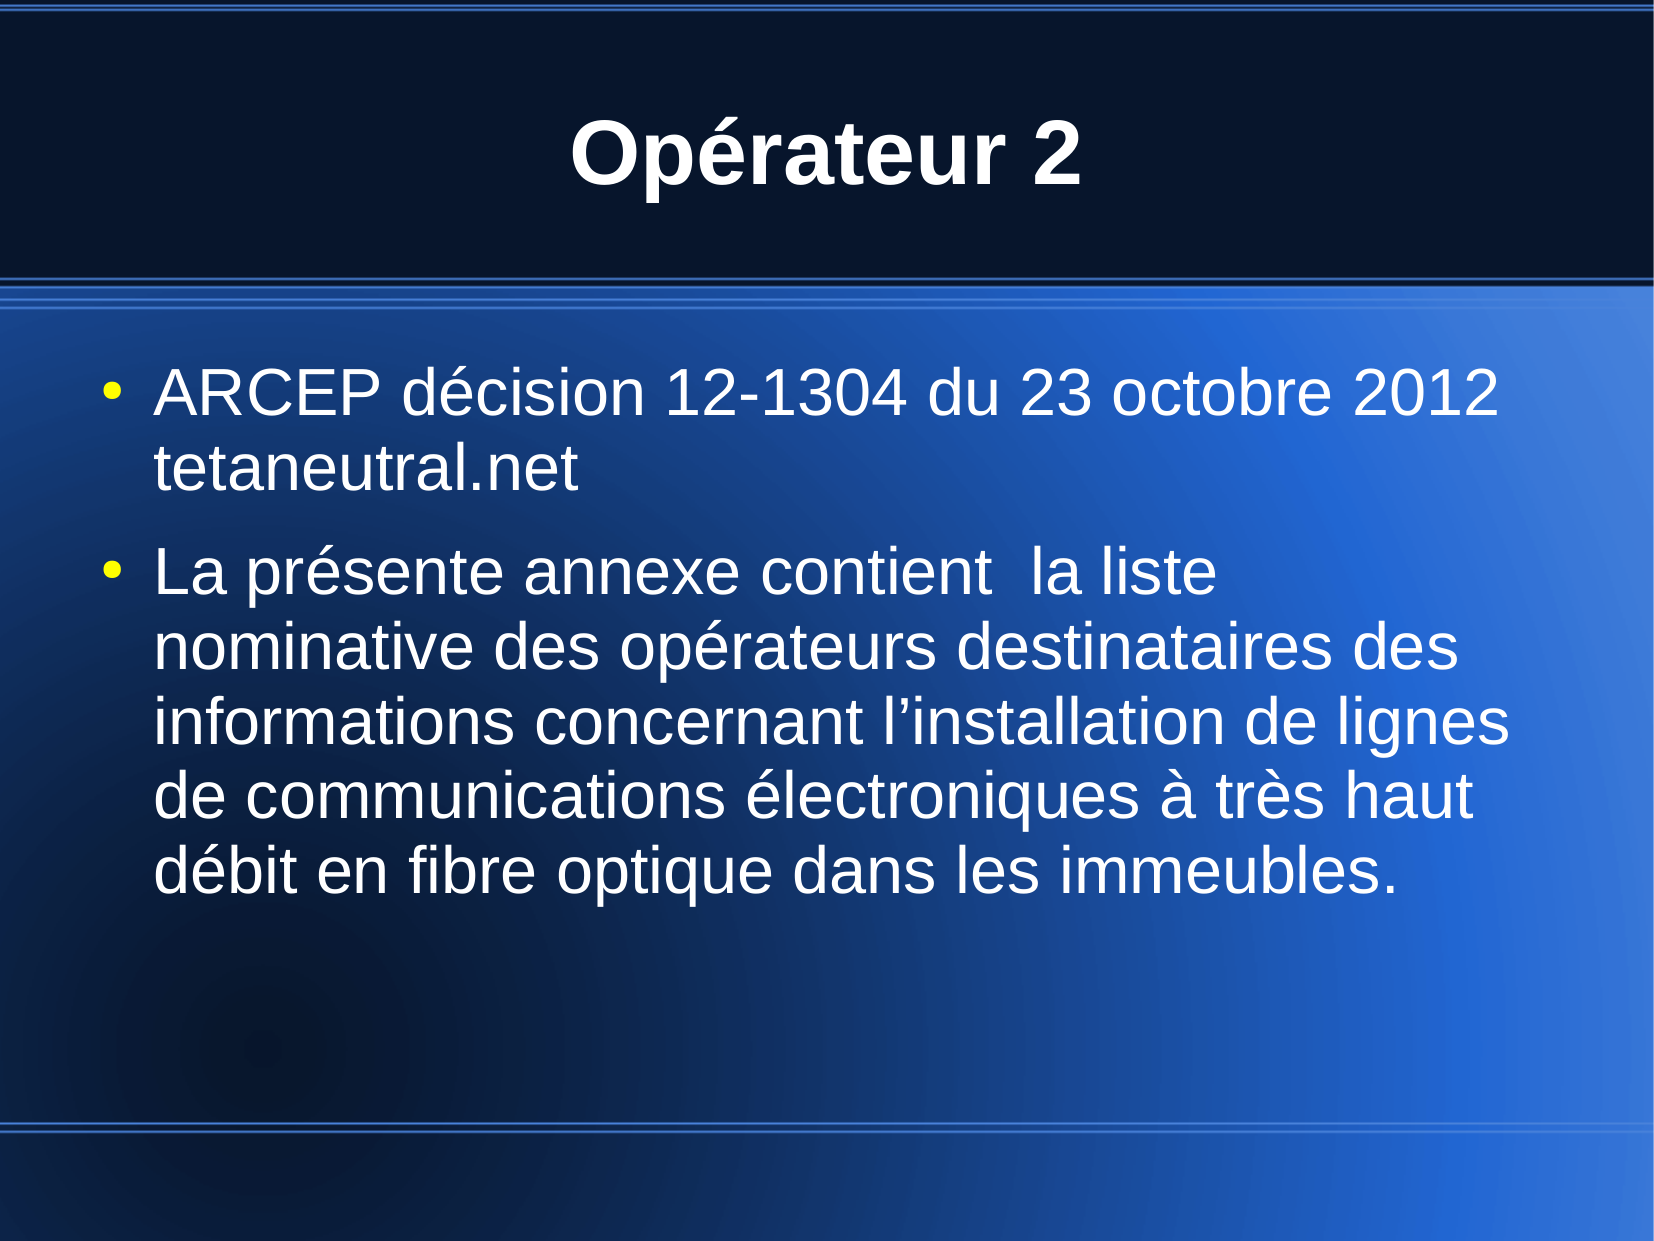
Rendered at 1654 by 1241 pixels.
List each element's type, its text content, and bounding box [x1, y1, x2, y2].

list ARCEP décision 12-1304 du 23 octobre 2012 tetaneutral.net La présente annexe contient la liste nominative des opérateurs destinataires des informations concernant l’installation de lignes de communications électroniques à très haut débit en fibre optique dans les immeubles. [82, 355, 1571, 1159]
picture [0, 0, 1654, 1241]
title Opérateur 2 [82, 56, 1571, 250]
